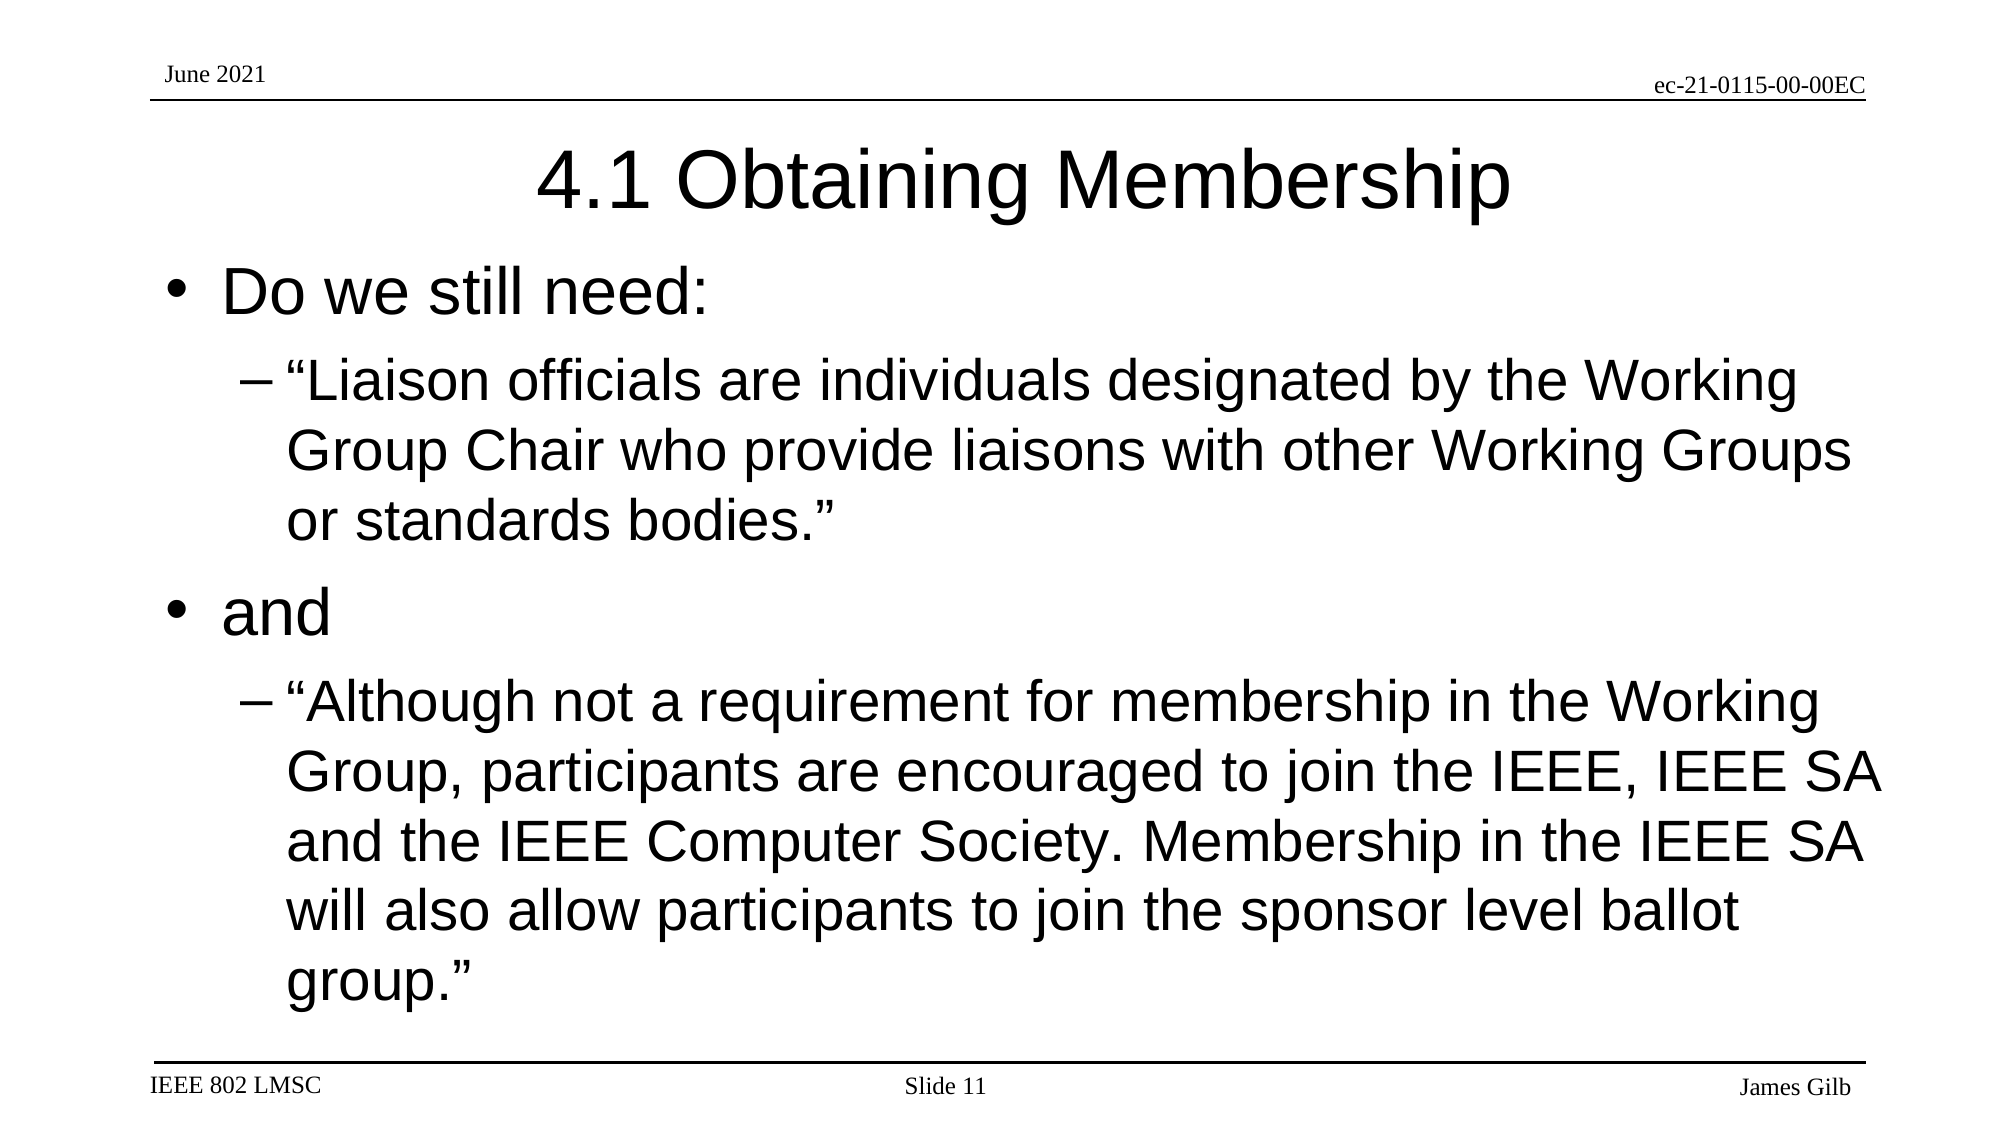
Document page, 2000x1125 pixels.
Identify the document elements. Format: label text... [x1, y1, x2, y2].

list Do we still need: “Liaison officials are individuals designated by the Working Group Chair who provide liaisons with other Working Groups or standards bodies.” and “Although not a requirement for membership in the Working Group, participants are encouraged to join the IEEE, IEEE SA and the IEEE Computer Society. Membership in the IEEE SA will also allow participants to join the sponsor level ballot group.” [149, 239, 1900, 1051]
title 4.1 Obtaining Membership [149, 112, 1900, 238]
